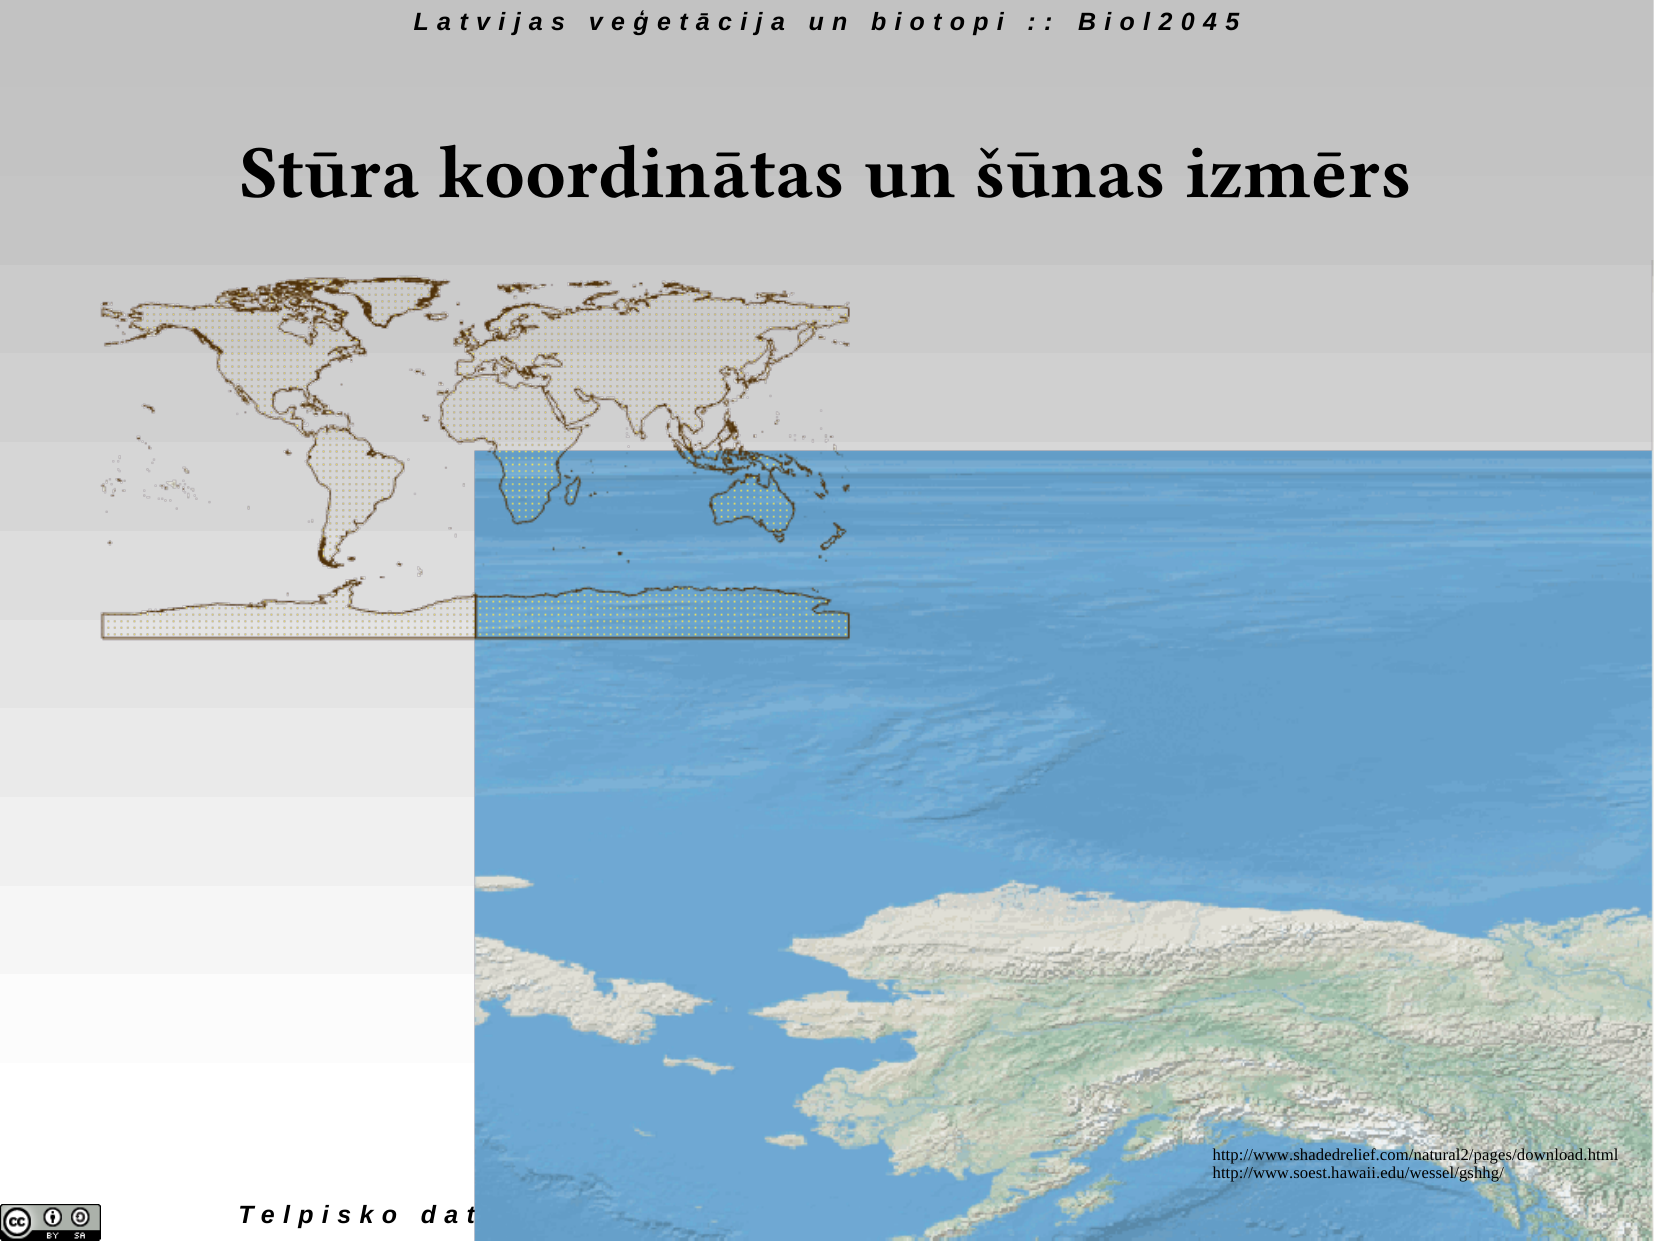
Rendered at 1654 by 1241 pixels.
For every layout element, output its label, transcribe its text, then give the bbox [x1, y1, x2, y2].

picture [0, 0, 1654, 1241]
text_box http://www.shadedrelief.com/natural2/pages/download.html http://www.soest.hawaii.edu/wessel/gshhg/ [1197, 1137, 1635, 1190]
title Stūra koordinātas un šūnas izmērs [29, 49, 1625, 296]
